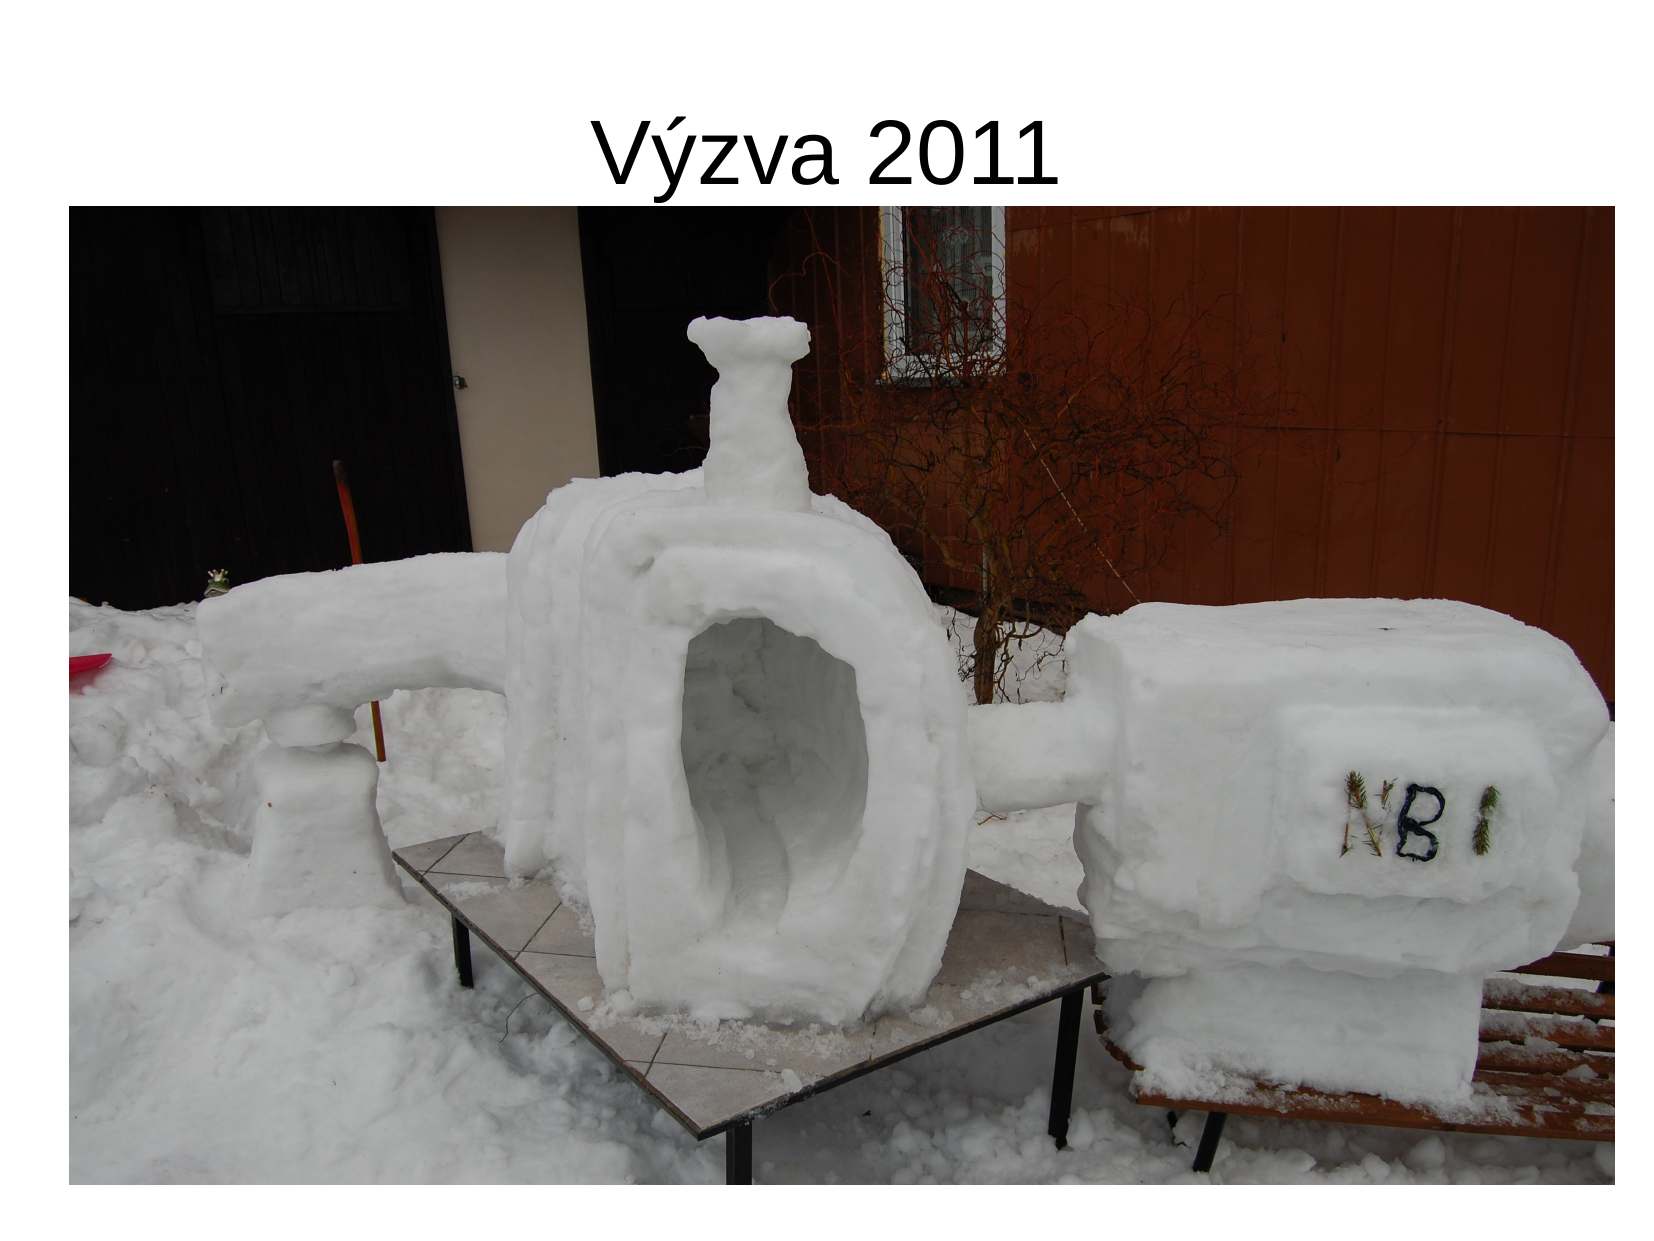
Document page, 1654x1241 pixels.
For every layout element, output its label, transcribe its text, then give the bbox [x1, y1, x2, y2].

title Výzva 2011 [82, 56, 1571, 206]
picture [69, 206, 1615, 1185]
